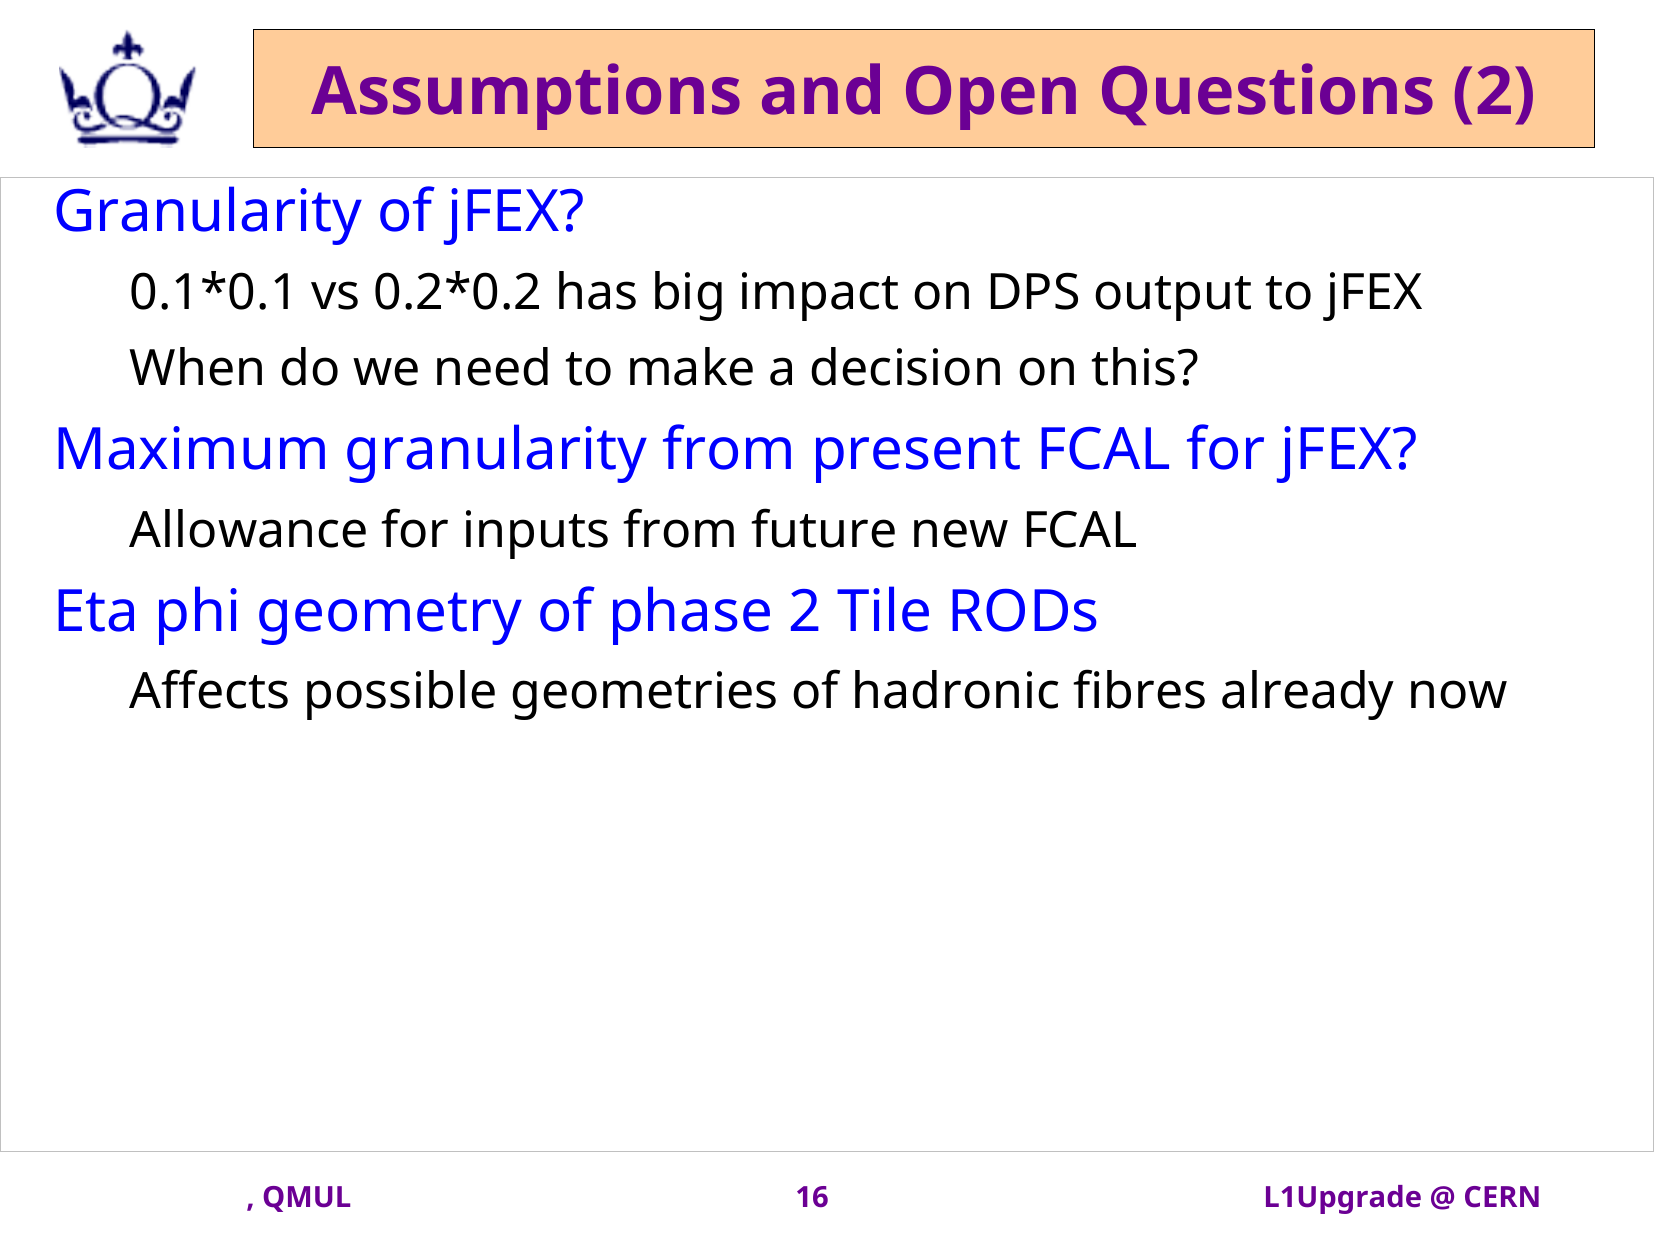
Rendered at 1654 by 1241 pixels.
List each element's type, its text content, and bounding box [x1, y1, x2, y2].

list Granularity of jFEX? 0.1*0.1 vs 0.2*0.2 has big impact on DPS output to jFEX When do we need to make a decision on this? Maximum granularity from present FCAL for jFEX? Allowance for inputs from future new FCAL Eta phi geometry of phase 2 Tile RODs Affects possible geometries of hadronic fibres already now [35, 174, 1631, 1125]
title Assumptions and Open Questions (2) [253, 29, 1595, 148]
picture [59, 29, 200, 148]
